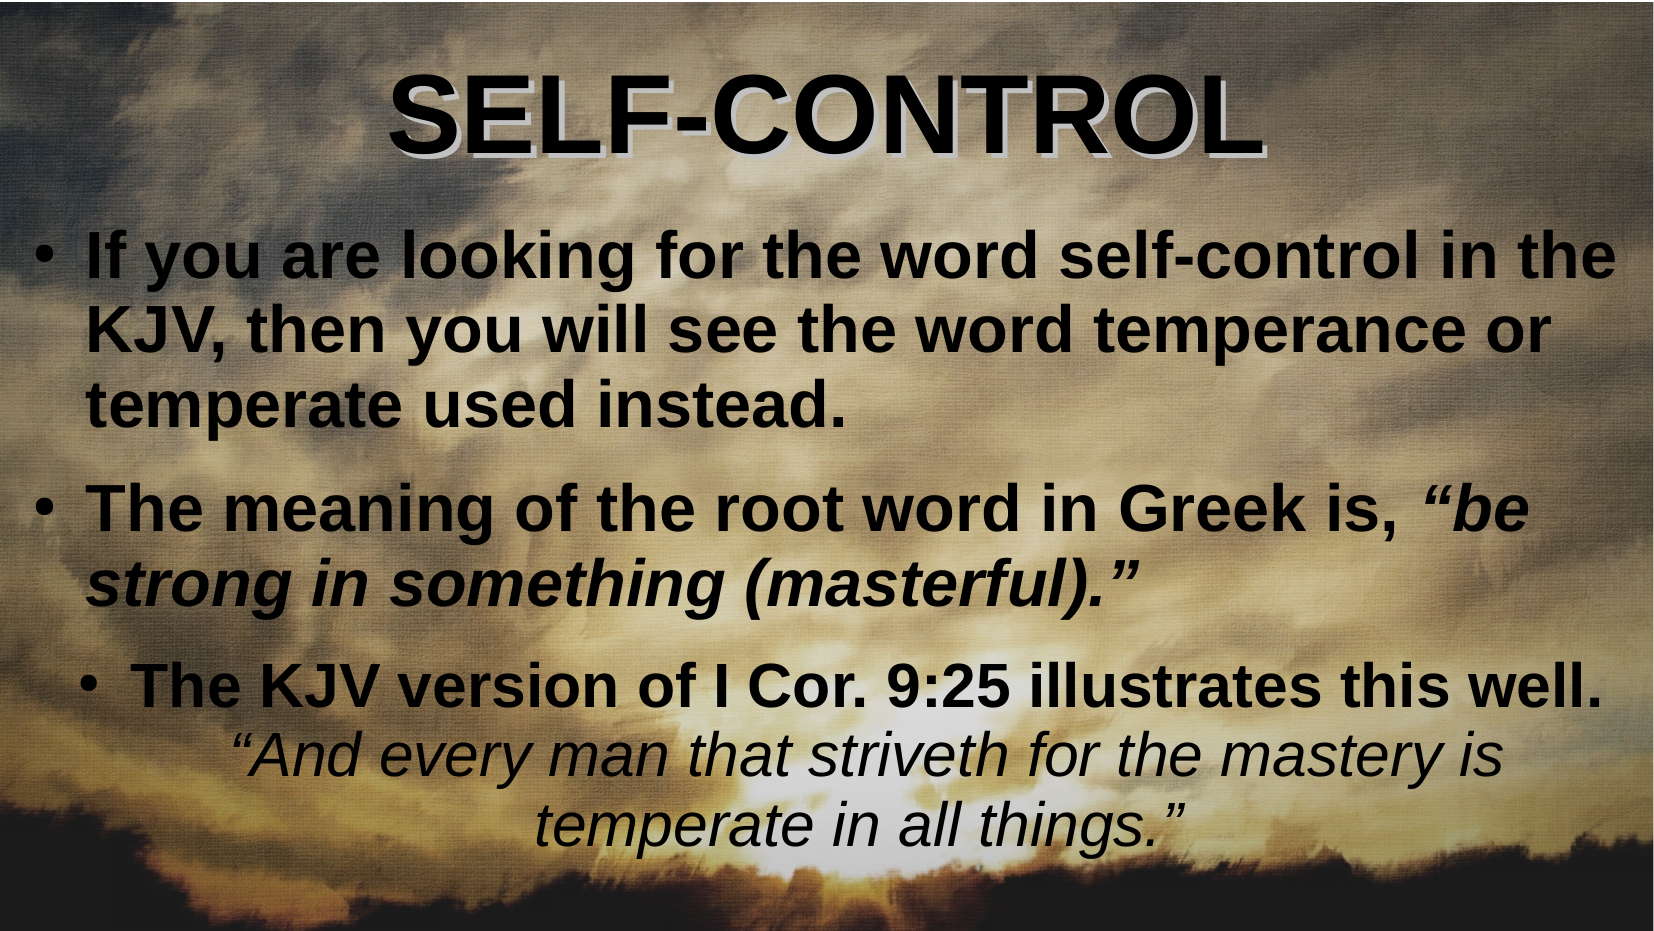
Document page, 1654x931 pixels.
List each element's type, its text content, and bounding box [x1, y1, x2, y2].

title SELF-CONTROL [82, 37, 1571, 193]
picture [0, 2, 1654, 931]
list If you are looking for the word self-control in the KJV, then you will see the word temperance or temperate used instead. The meaning of the root word in Greek is, “be strong in something (masterful).” The KJV version of I Cor. 9:25 illustrates this well. “And every man that striveth for the mastery is temperate in all things.” [15, 217, 1651, 916]
